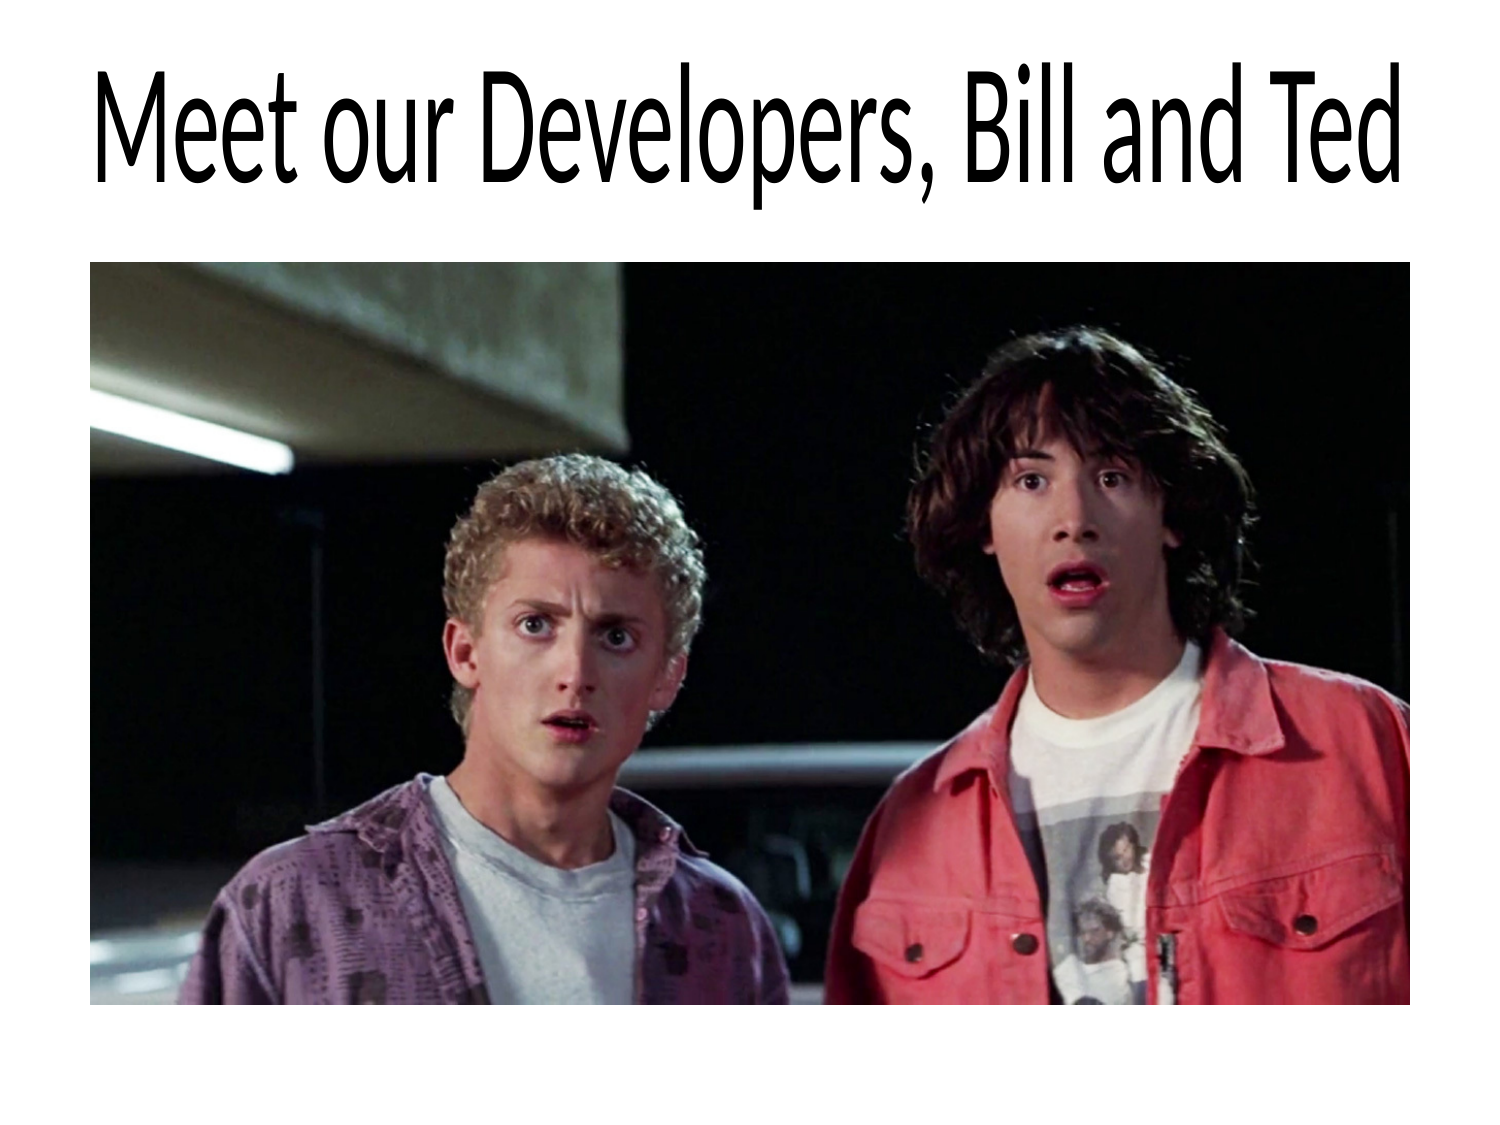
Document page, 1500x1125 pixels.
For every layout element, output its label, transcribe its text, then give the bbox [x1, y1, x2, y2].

picture [90, 262, 1410, 1005]
title Meet our Developers, Bill and Ted [75, 45, 1426, 233]
